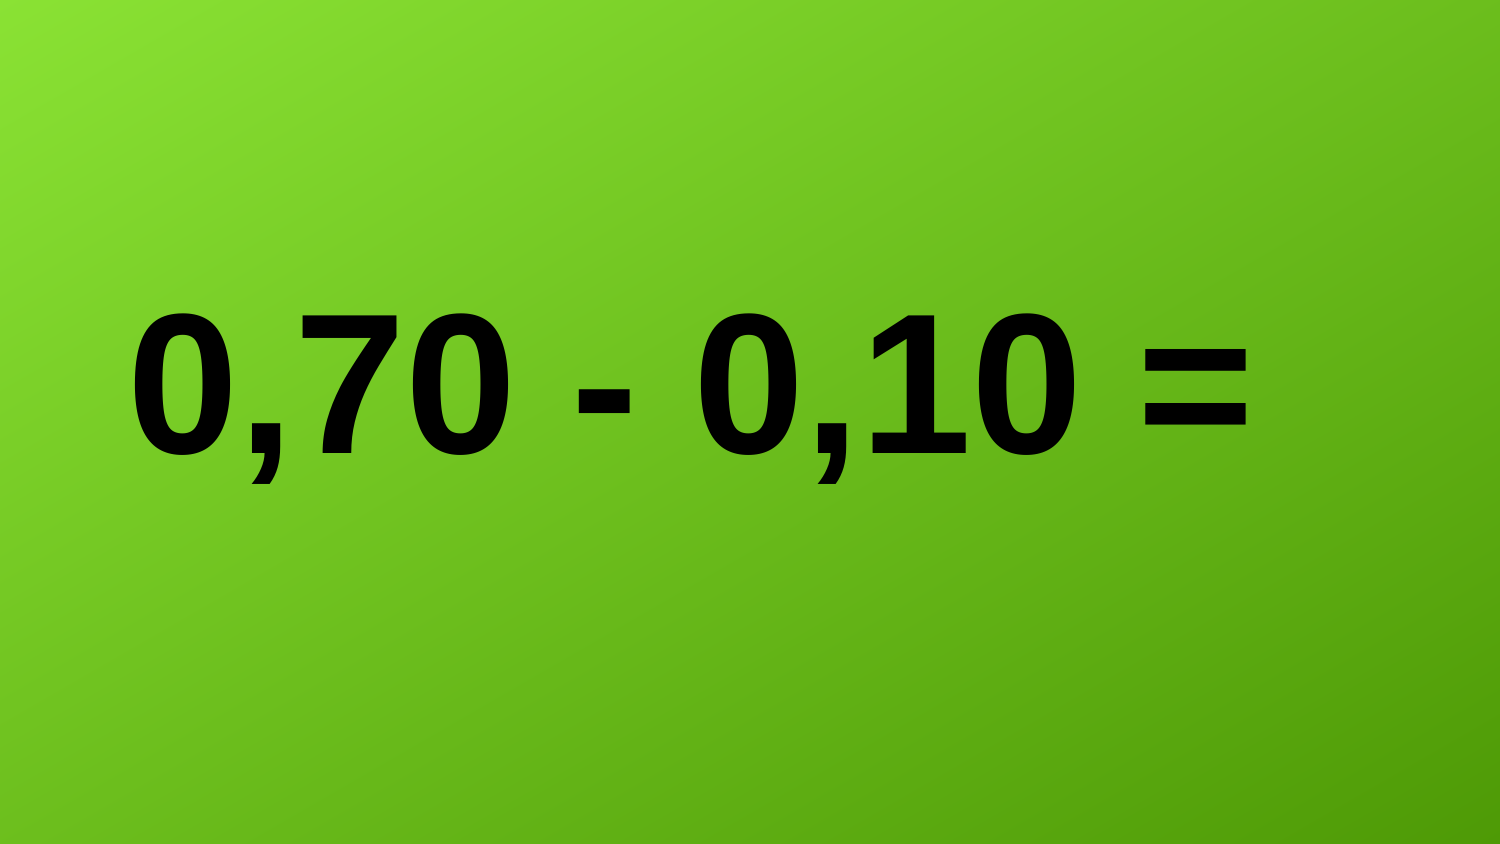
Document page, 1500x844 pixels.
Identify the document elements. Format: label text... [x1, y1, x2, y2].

title 0,70 - 0,10 = [112, 318, 1388, 509]
